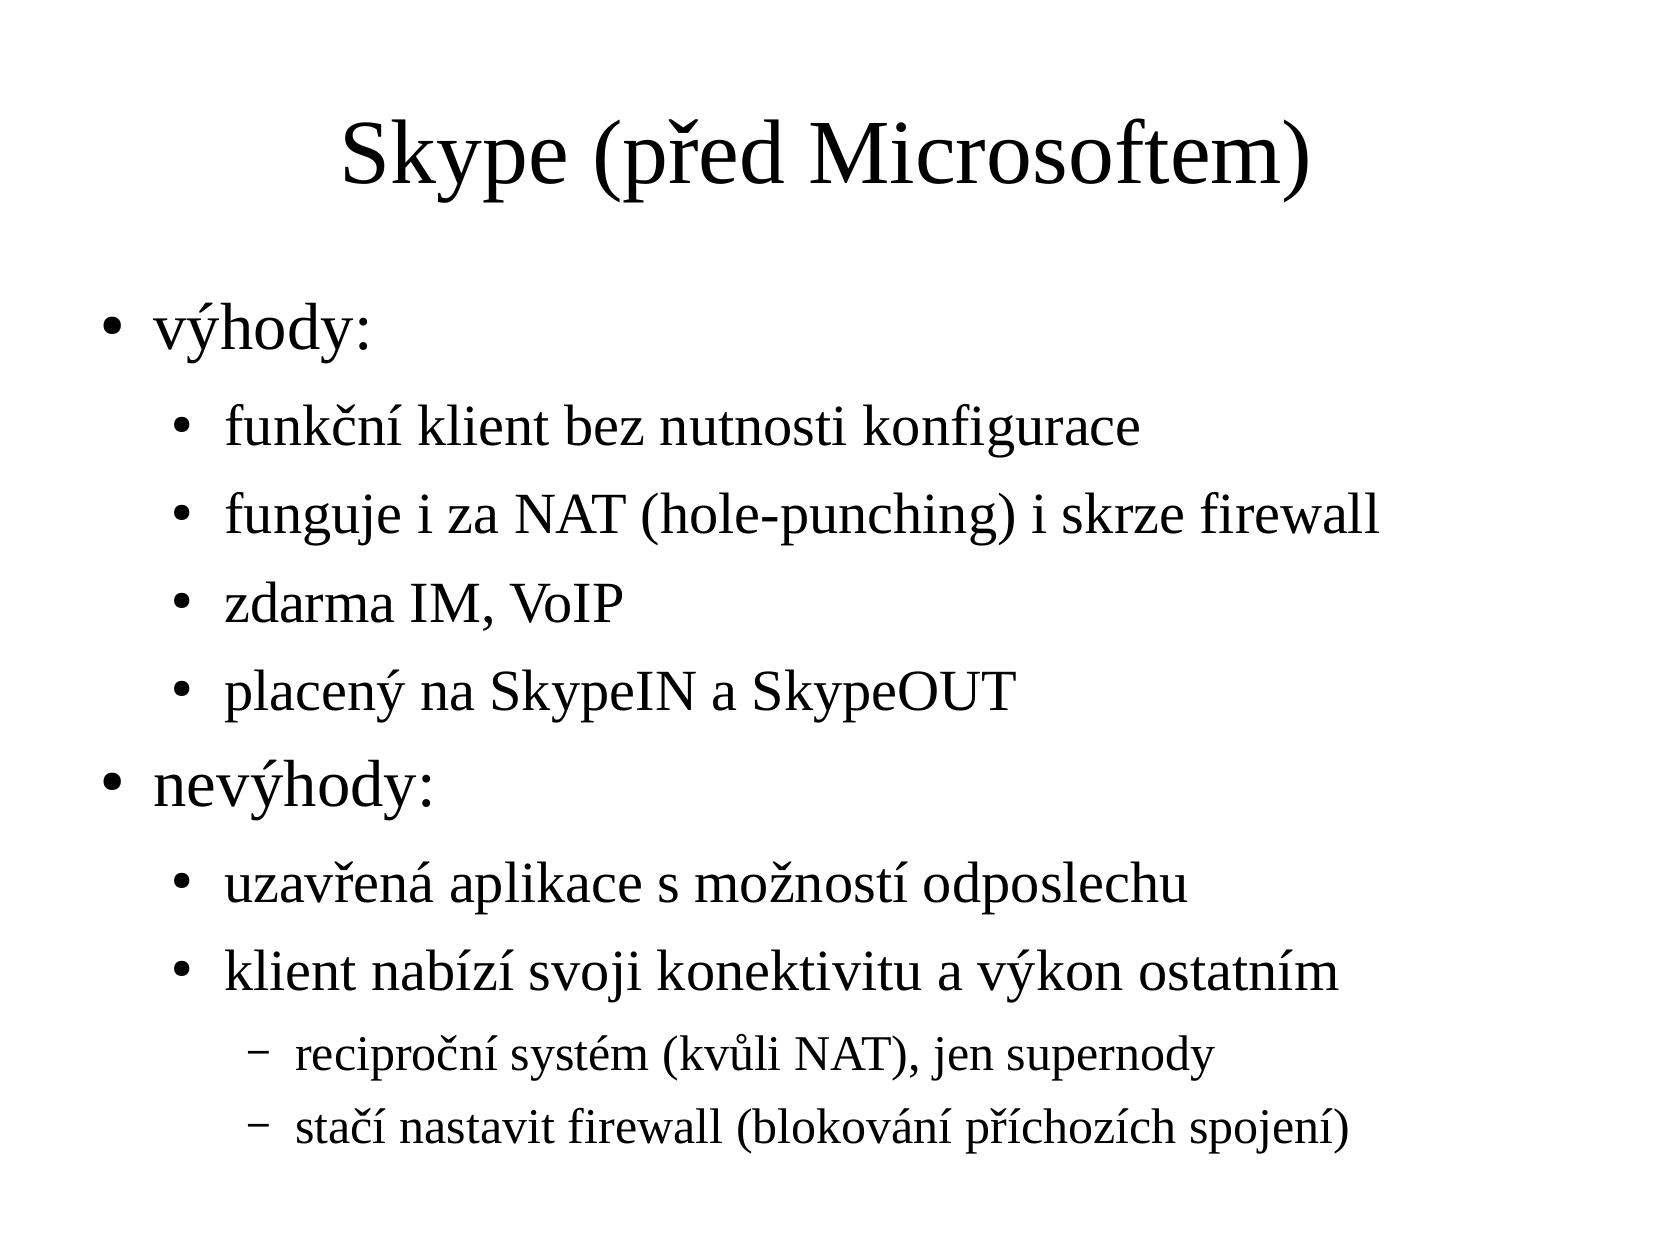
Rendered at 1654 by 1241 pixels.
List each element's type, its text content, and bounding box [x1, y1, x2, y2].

list výhody: funkční klient bez nutnosti konfigurace funguje i za NAT (hole-punching) i skrze firewall zdarma IM, VoIP placený na SkypeIN a SkypeOUT nevýhody: uzavřená aplikace s možností odposlechu klient nabízí svoji konektivitu a výkon ostatním reciproční systém (kvůli NAT), jen supernody stačí nastavit firewall (blokování příchozích spojení) [82, 290, 1571, 1109]
title Skype (před Microsoftem) [82, 49, 1571, 257]
